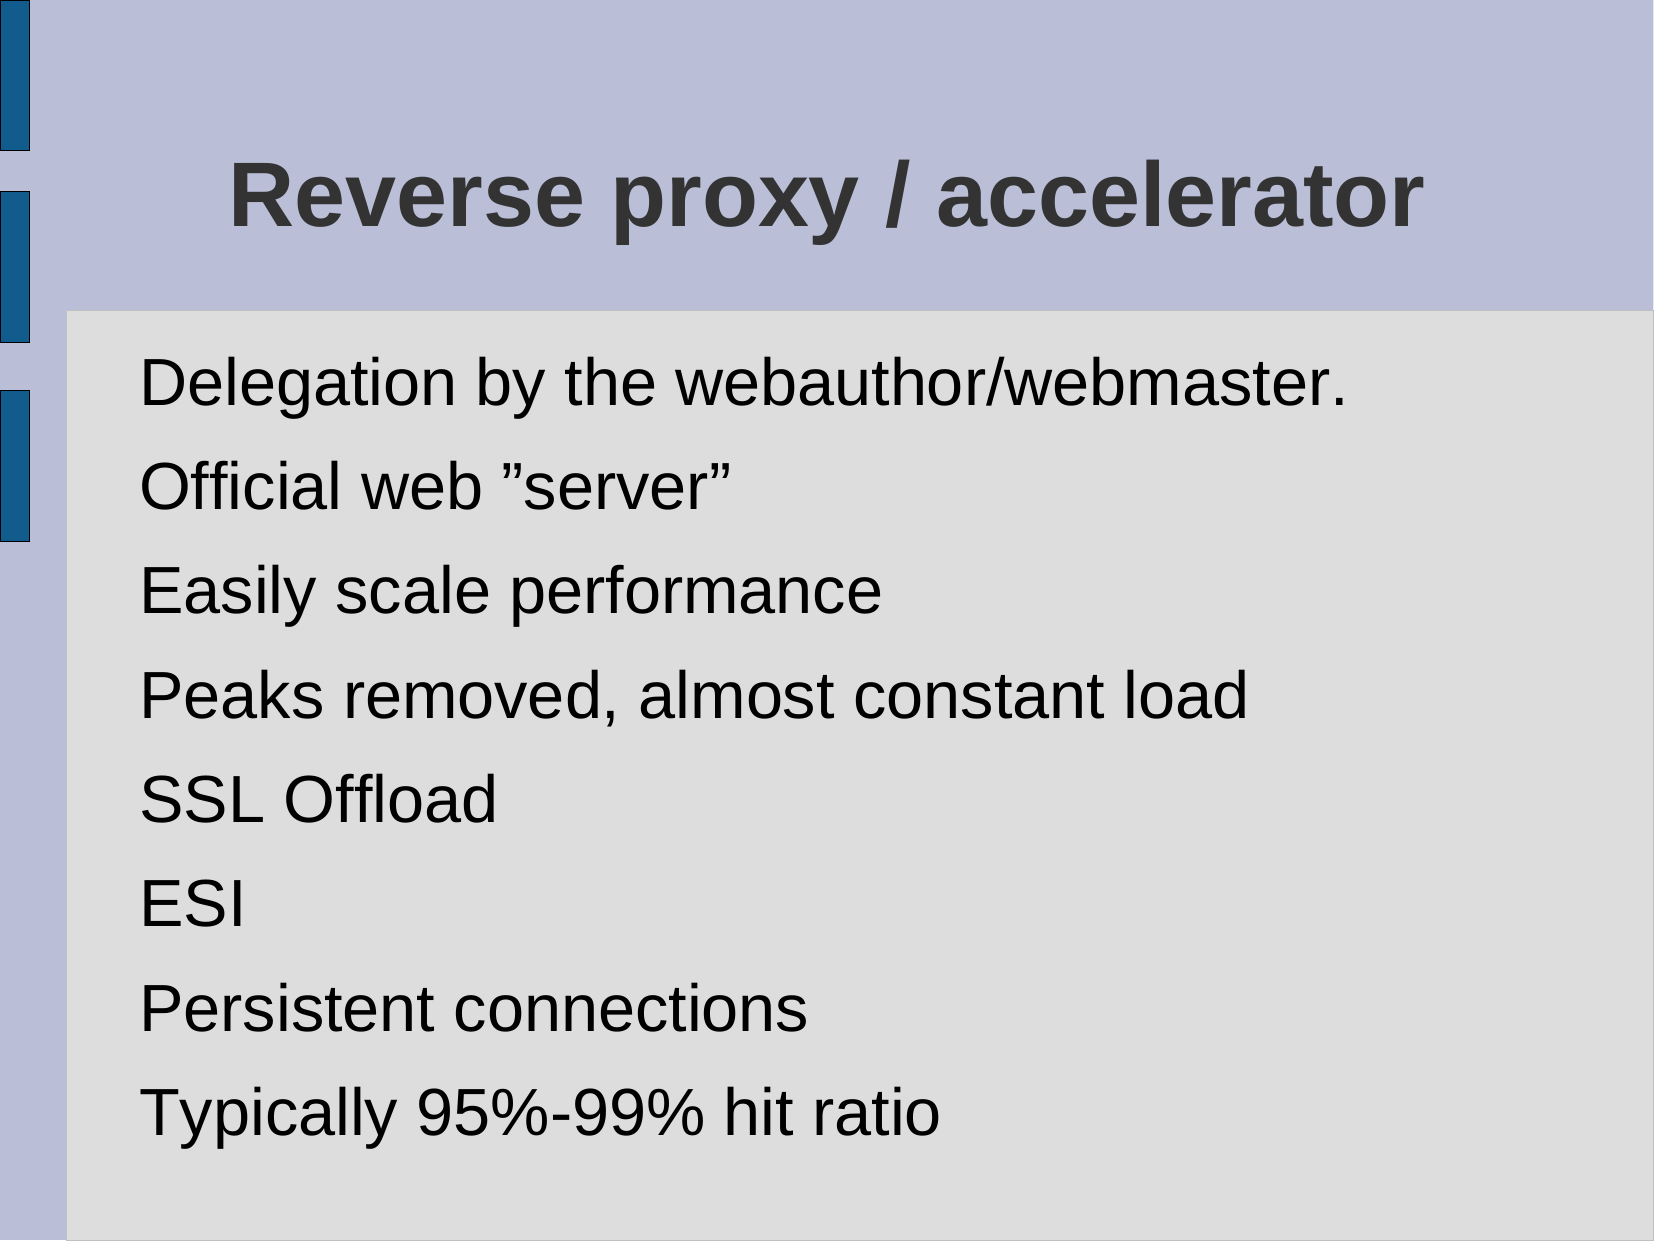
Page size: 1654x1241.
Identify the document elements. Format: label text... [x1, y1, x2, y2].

title Reverse proxy / accelerator [121, 91, 1534, 299]
list Delegation by the webauthor/webmaster. Official web ”server” Easily scale performance Peaks removed, almost constant load SSL Offload ESI Persistent connections Typically 95%-99% hit ratio [121, 344, 1534, 1150]
